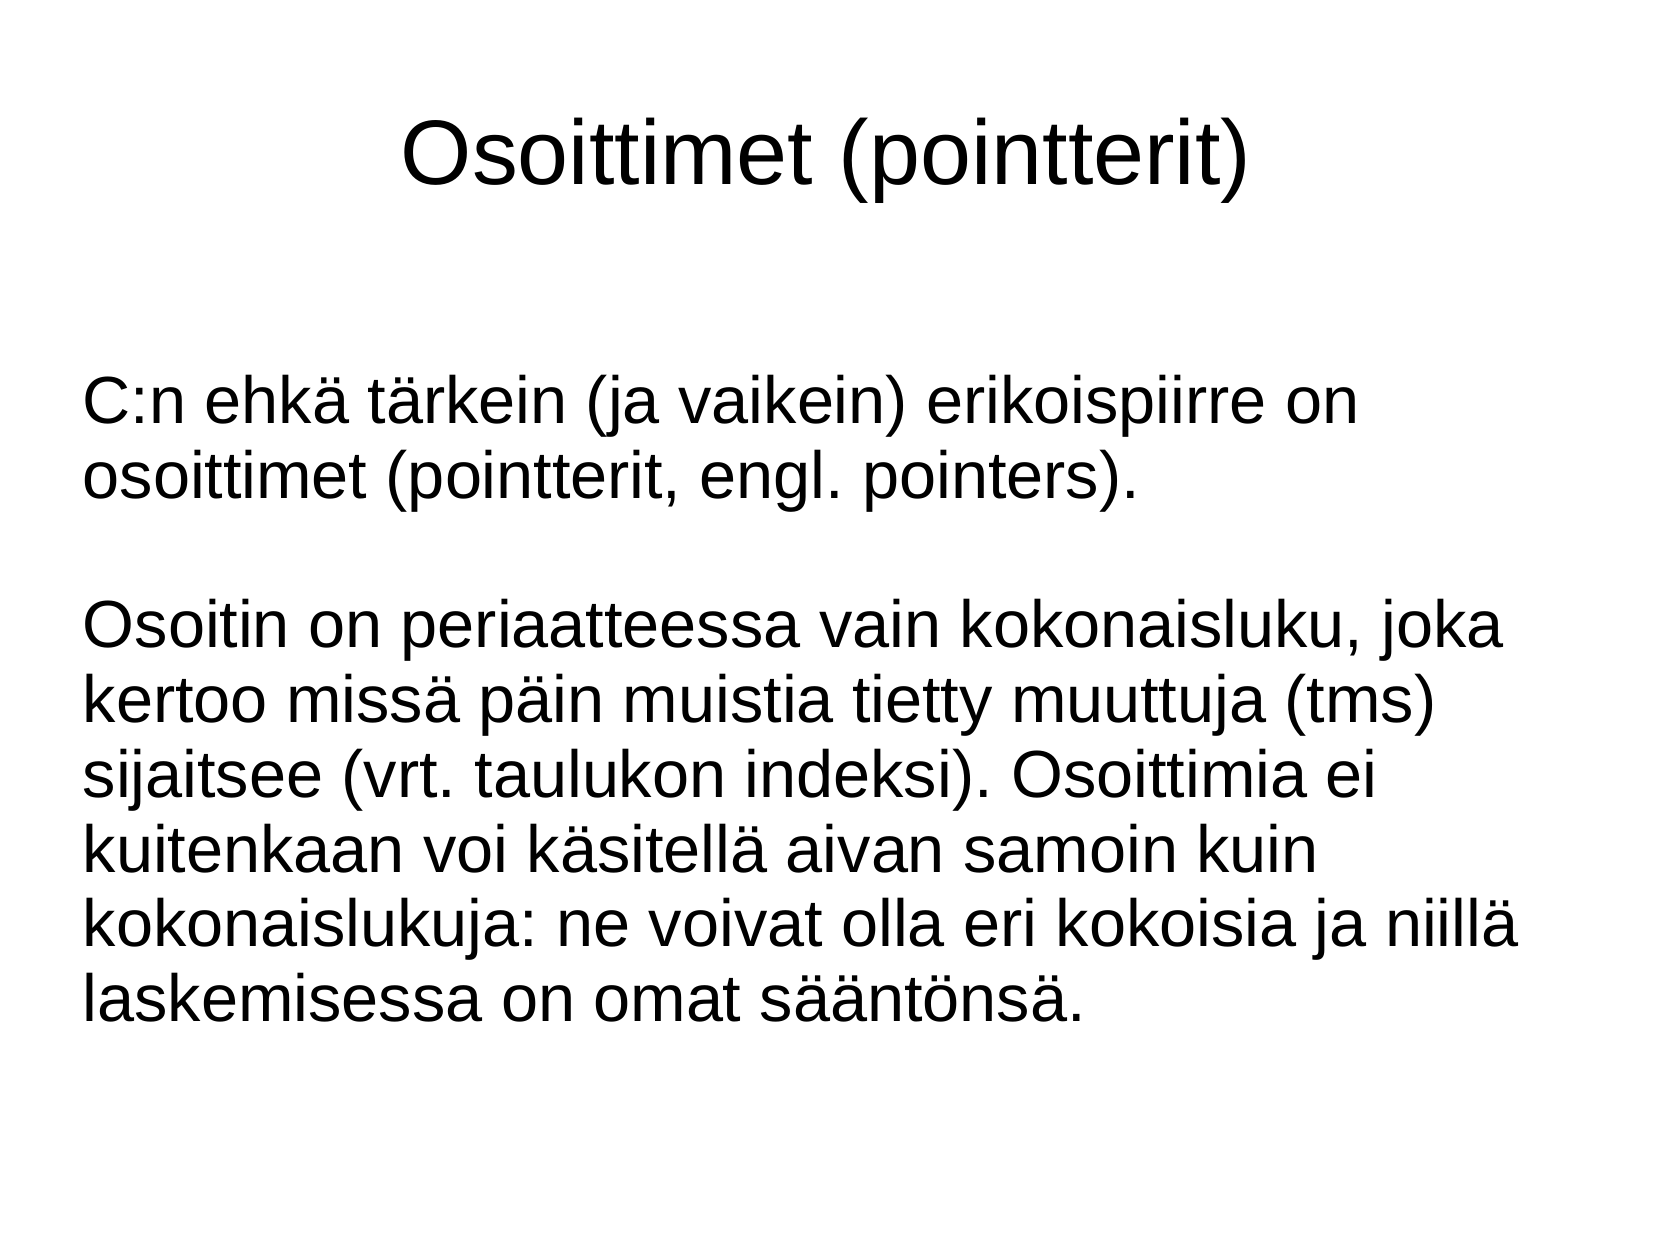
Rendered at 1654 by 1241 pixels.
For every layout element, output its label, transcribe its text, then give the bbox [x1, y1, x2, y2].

subtitle C:n ehkä tärkein (ja vaikein) erikoispiirre on osoittimet (pointterit, engl. pointers). Osoitin on periaatteessa vain kokonaisluku, joka kertoo missä päin muistia tietty muuttuja (tms) sijaitsee (vrt. taulukon indeksi). Osoittimia ei kuitenkaan voi käsitellä aivan samoin kuin kokonaislukuja: ne voivat olla eri kokoisia ja niillä laskemisessa on omat sääntönsä. [82, 297, 1571, 1102]
title Osoittimet (pointterit) [82, 56, 1571, 250]
